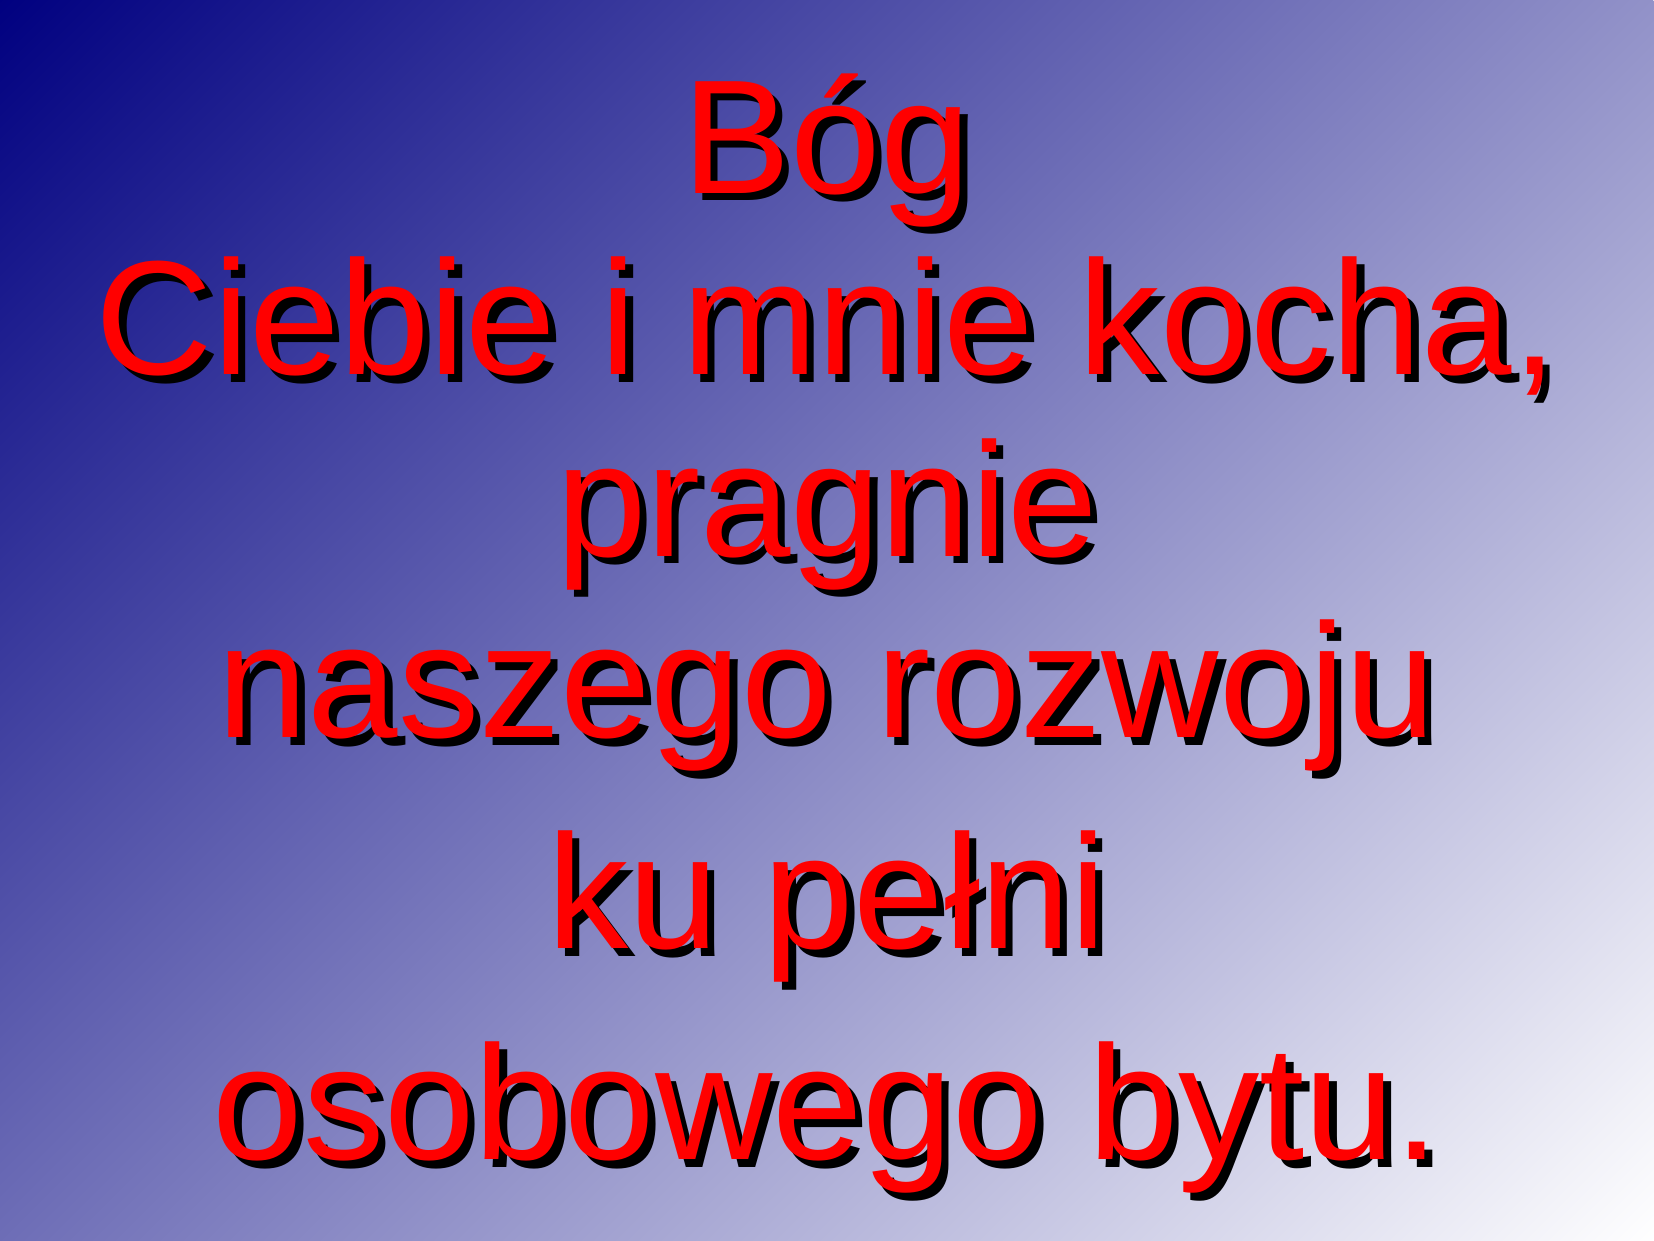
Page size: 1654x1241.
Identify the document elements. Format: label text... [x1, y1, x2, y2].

subtitle Bóg Ciebie i mnie kocha, pragnie naszego rozwoju ku pełni osobowego bytu. [0, 46, 1654, 1195]
